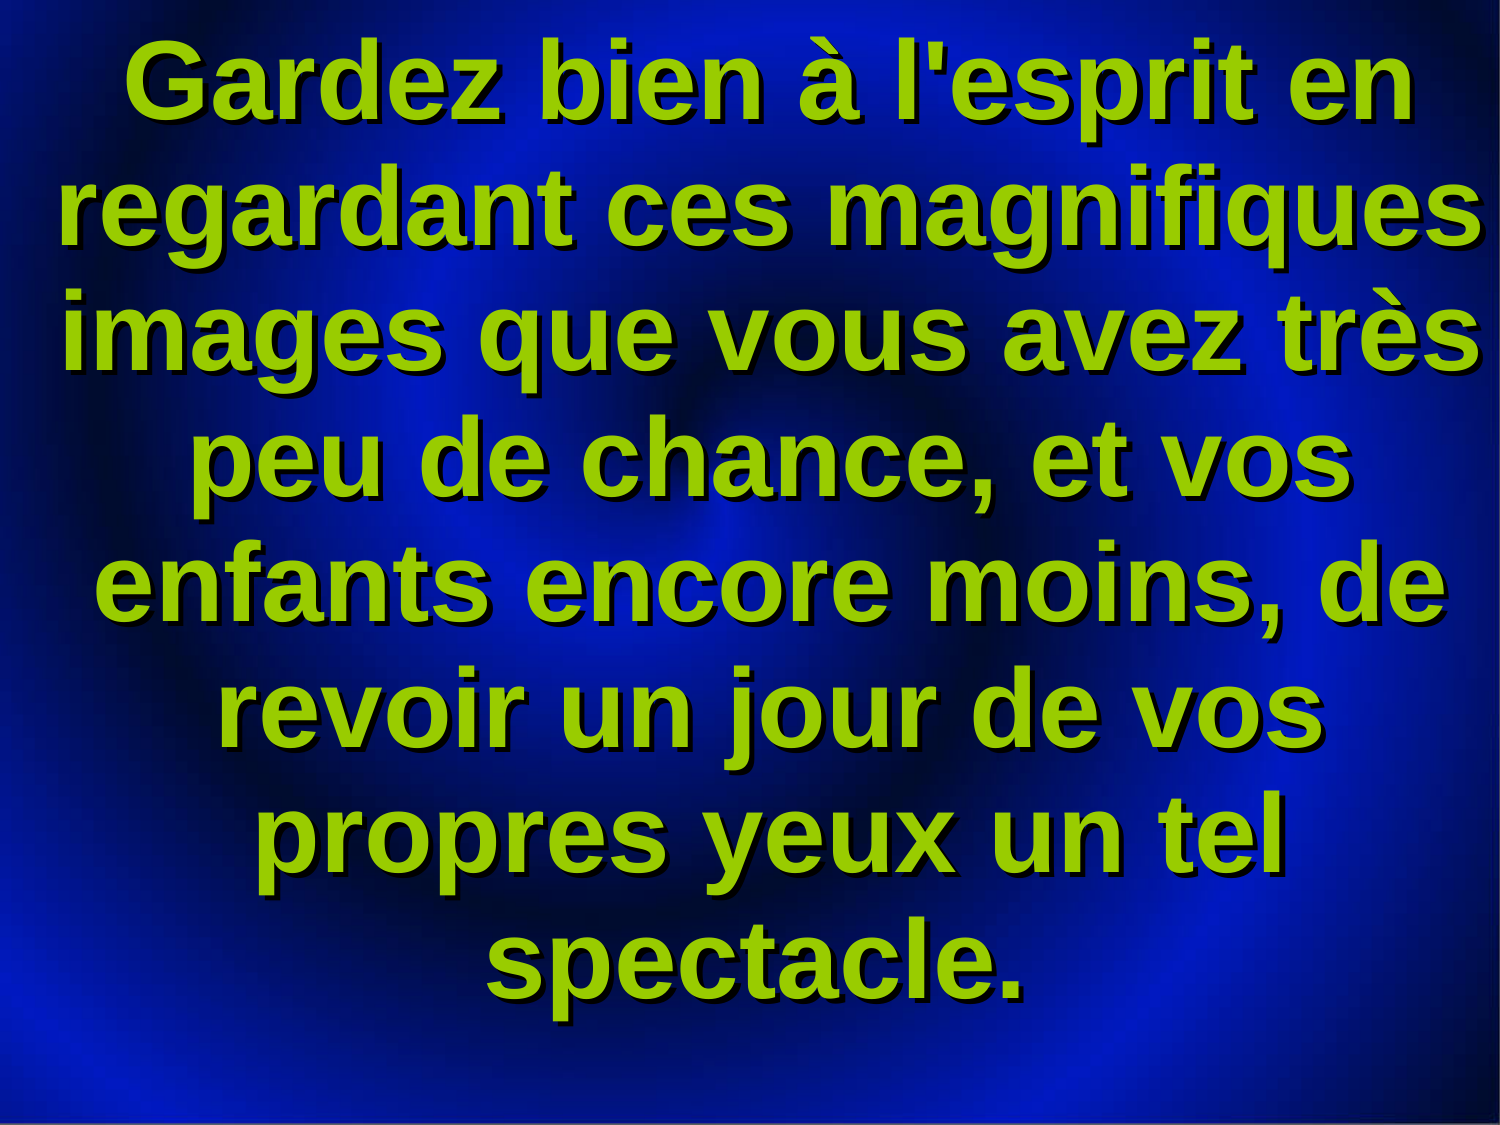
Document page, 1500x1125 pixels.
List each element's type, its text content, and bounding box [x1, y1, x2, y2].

picture [0, 0, 1500, 162]
text_box Gardez bien à l'esprit en regardant ces magnifiques images que vous avez très peu de chance, et vos enfants encore moins, de revoir un jour de vos propres yeux un tel spectacle. [0, 162, 1500, 878]
picture [0, 878, 1500, 1125]
